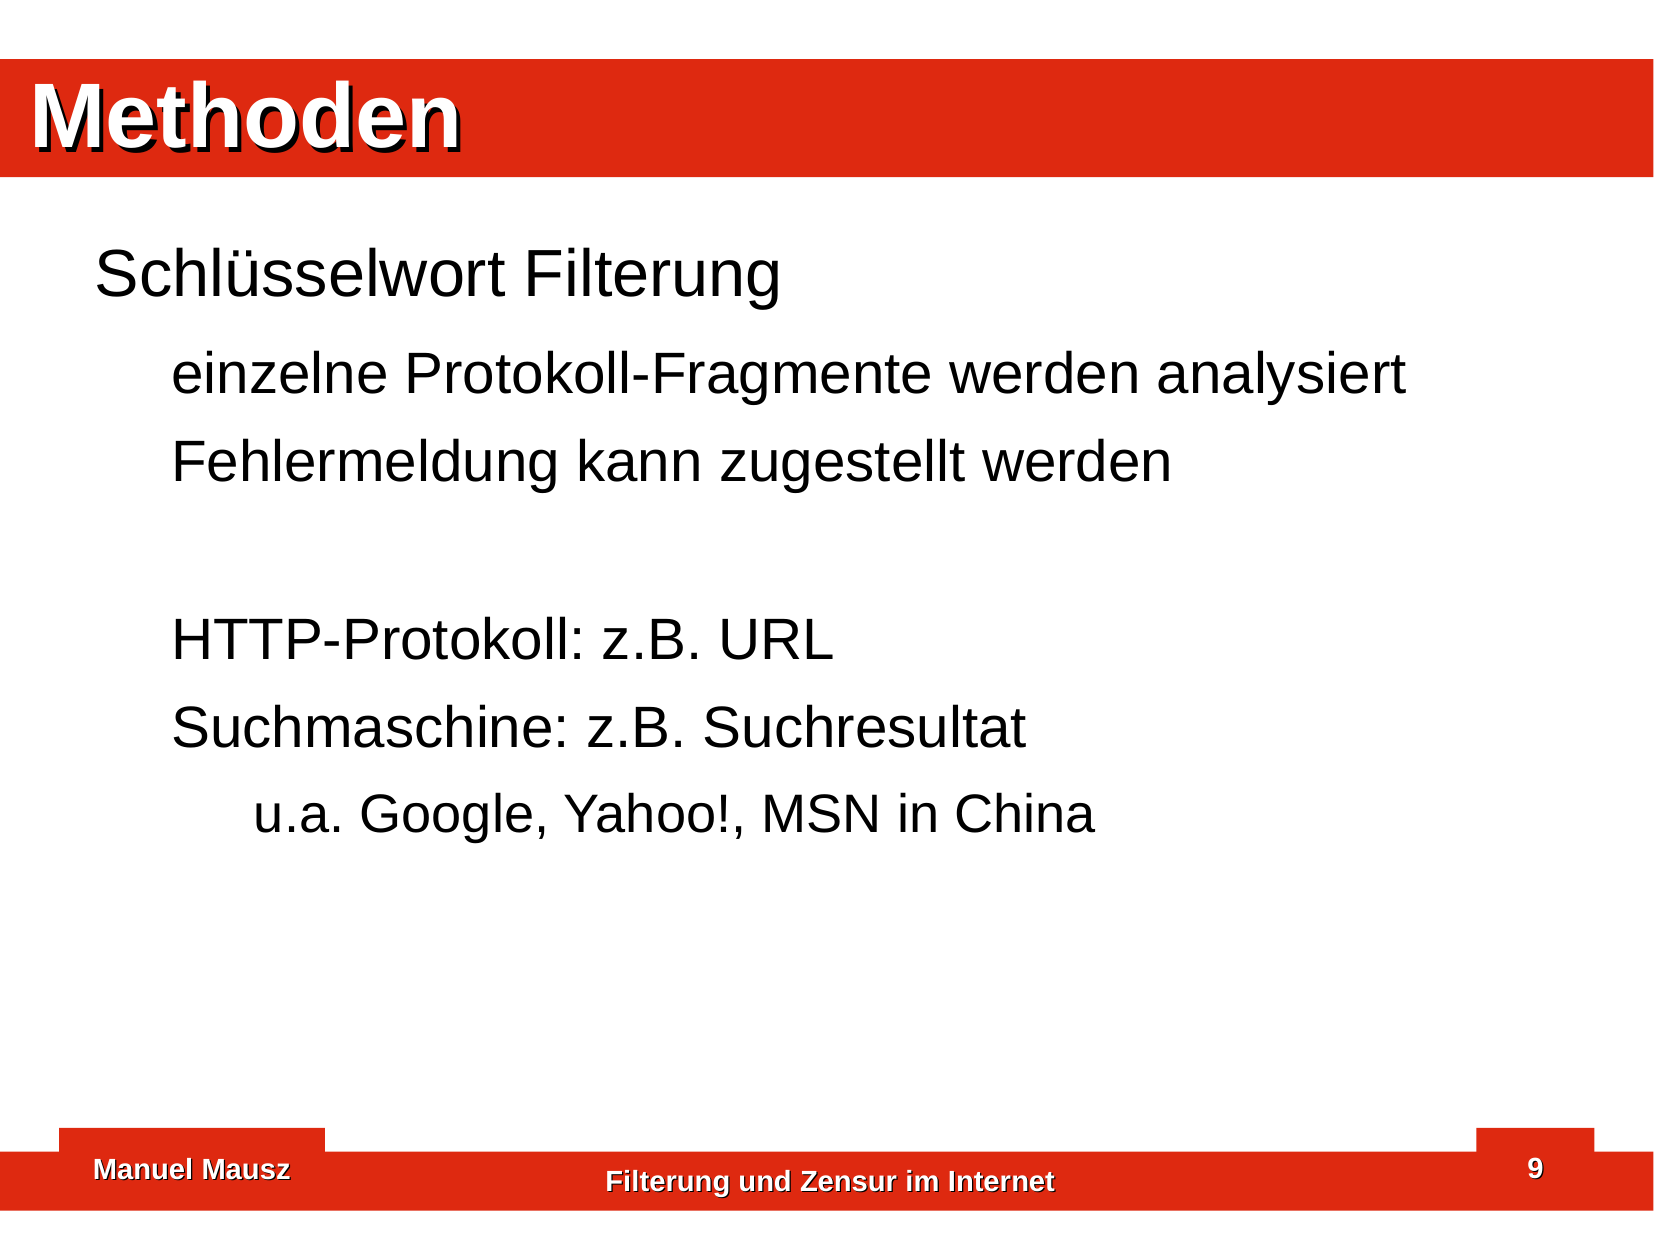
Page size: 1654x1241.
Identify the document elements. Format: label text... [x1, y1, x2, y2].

title Methoden [29, 64, 1625, 168]
list Schlüsselwort Filterung einzelne Protokoll-Fragmente werden analysiert Fehlermeldung kann zugestellt werden HTTP-Protokoll: z.B. URL Suchmaschine: z.B. Suchresultat u.a. Google, Yahoo!, MSN in China [76, 236, 1565, 1040]
